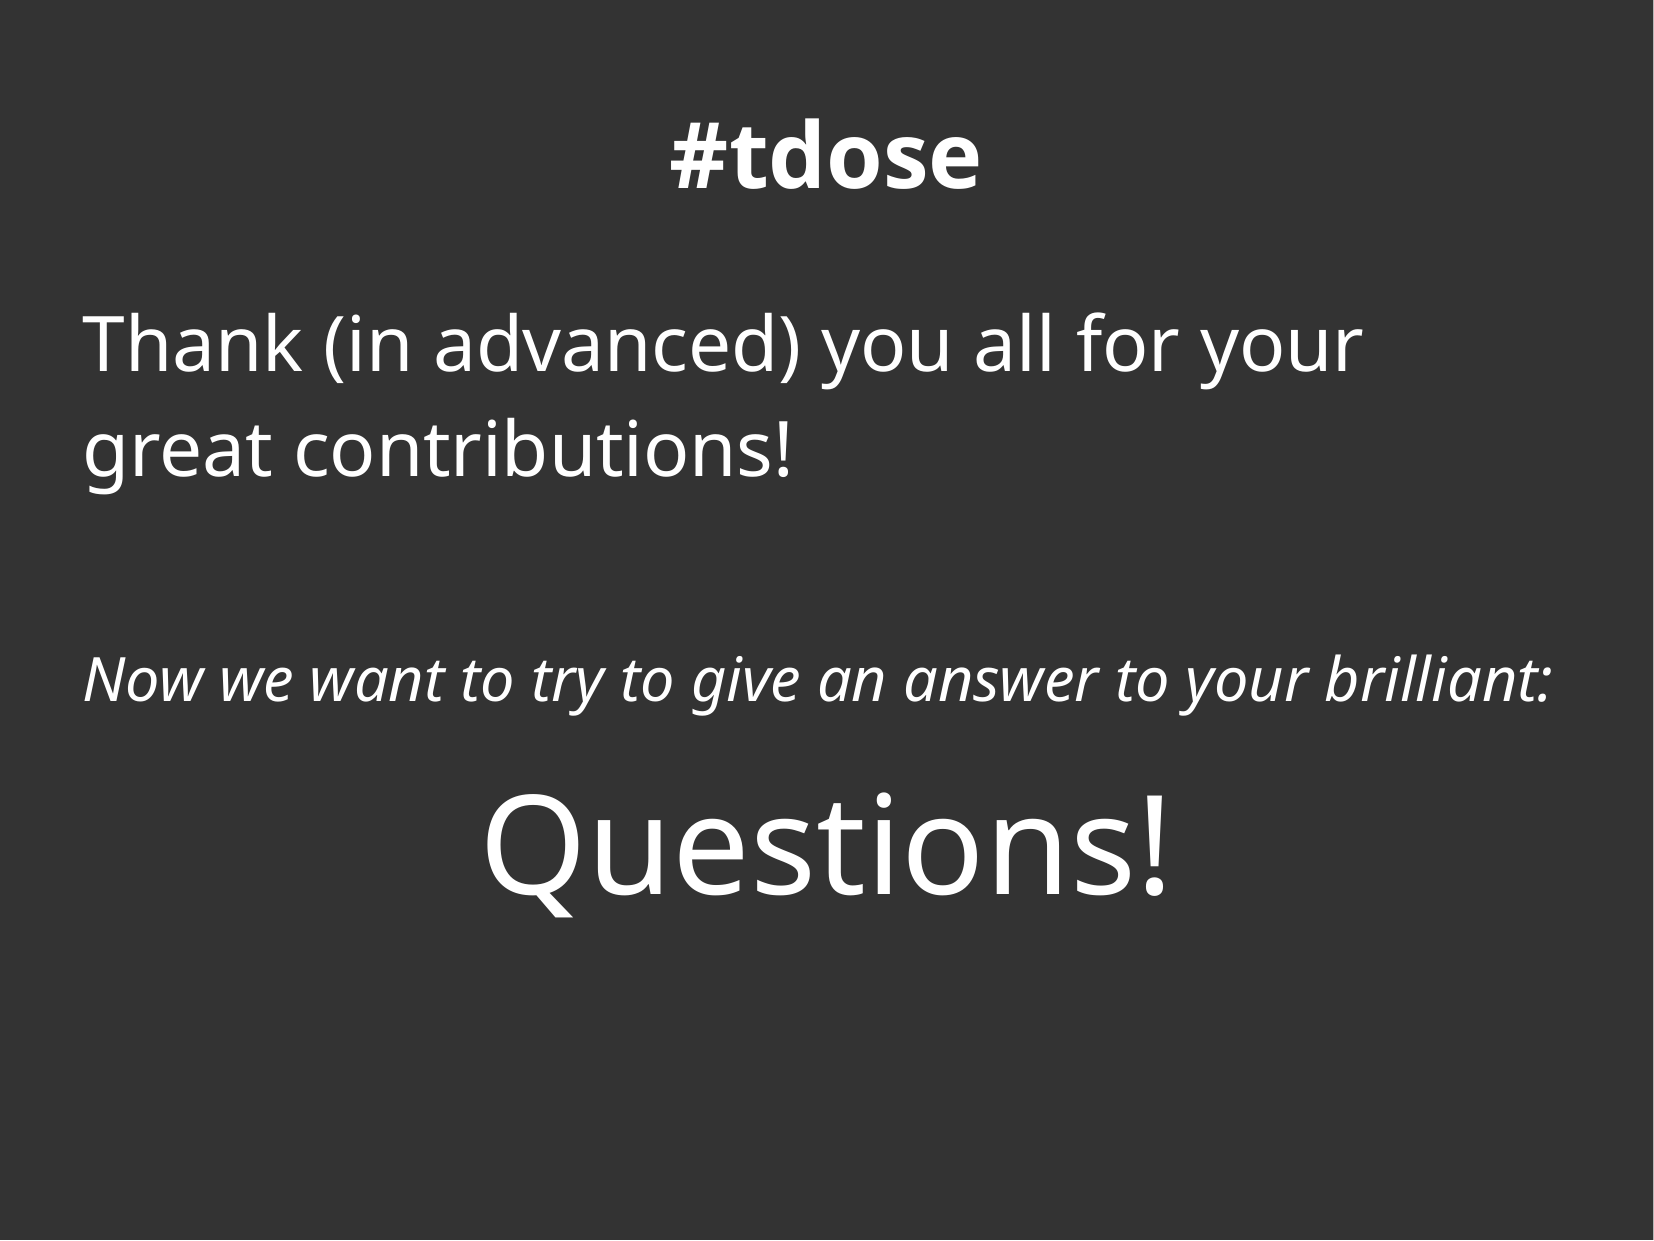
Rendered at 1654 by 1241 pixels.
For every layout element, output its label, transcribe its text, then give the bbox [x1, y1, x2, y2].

list Thank (in advanced) you all for your great contributions! Now we want to try to give an answer to your brilliant: Questions! [82, 290, 1571, 1010]
title #tdose [82, 49, 1571, 257]
